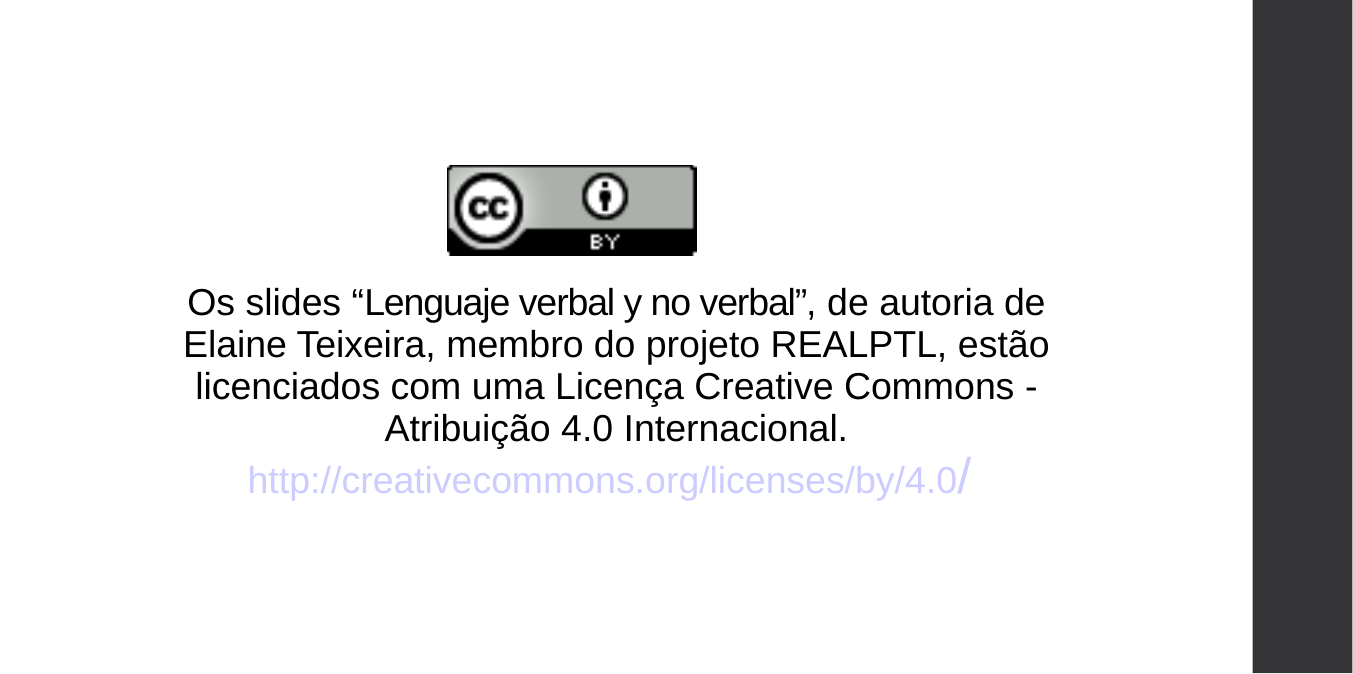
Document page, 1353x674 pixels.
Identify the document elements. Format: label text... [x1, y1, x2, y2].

picture [447, 165, 697, 256]
subtitle Os slides “Lenguaje verbal y no verbal”, de autoria de Elaine Teixeira, membro do projeto REALPTL, estão licenciados com uma Licença Creative Commons - Atribuição 4.0 Internacional. http://creativecommons.org/licenses/by/4.0/ [139, 179, 1094, 607]
